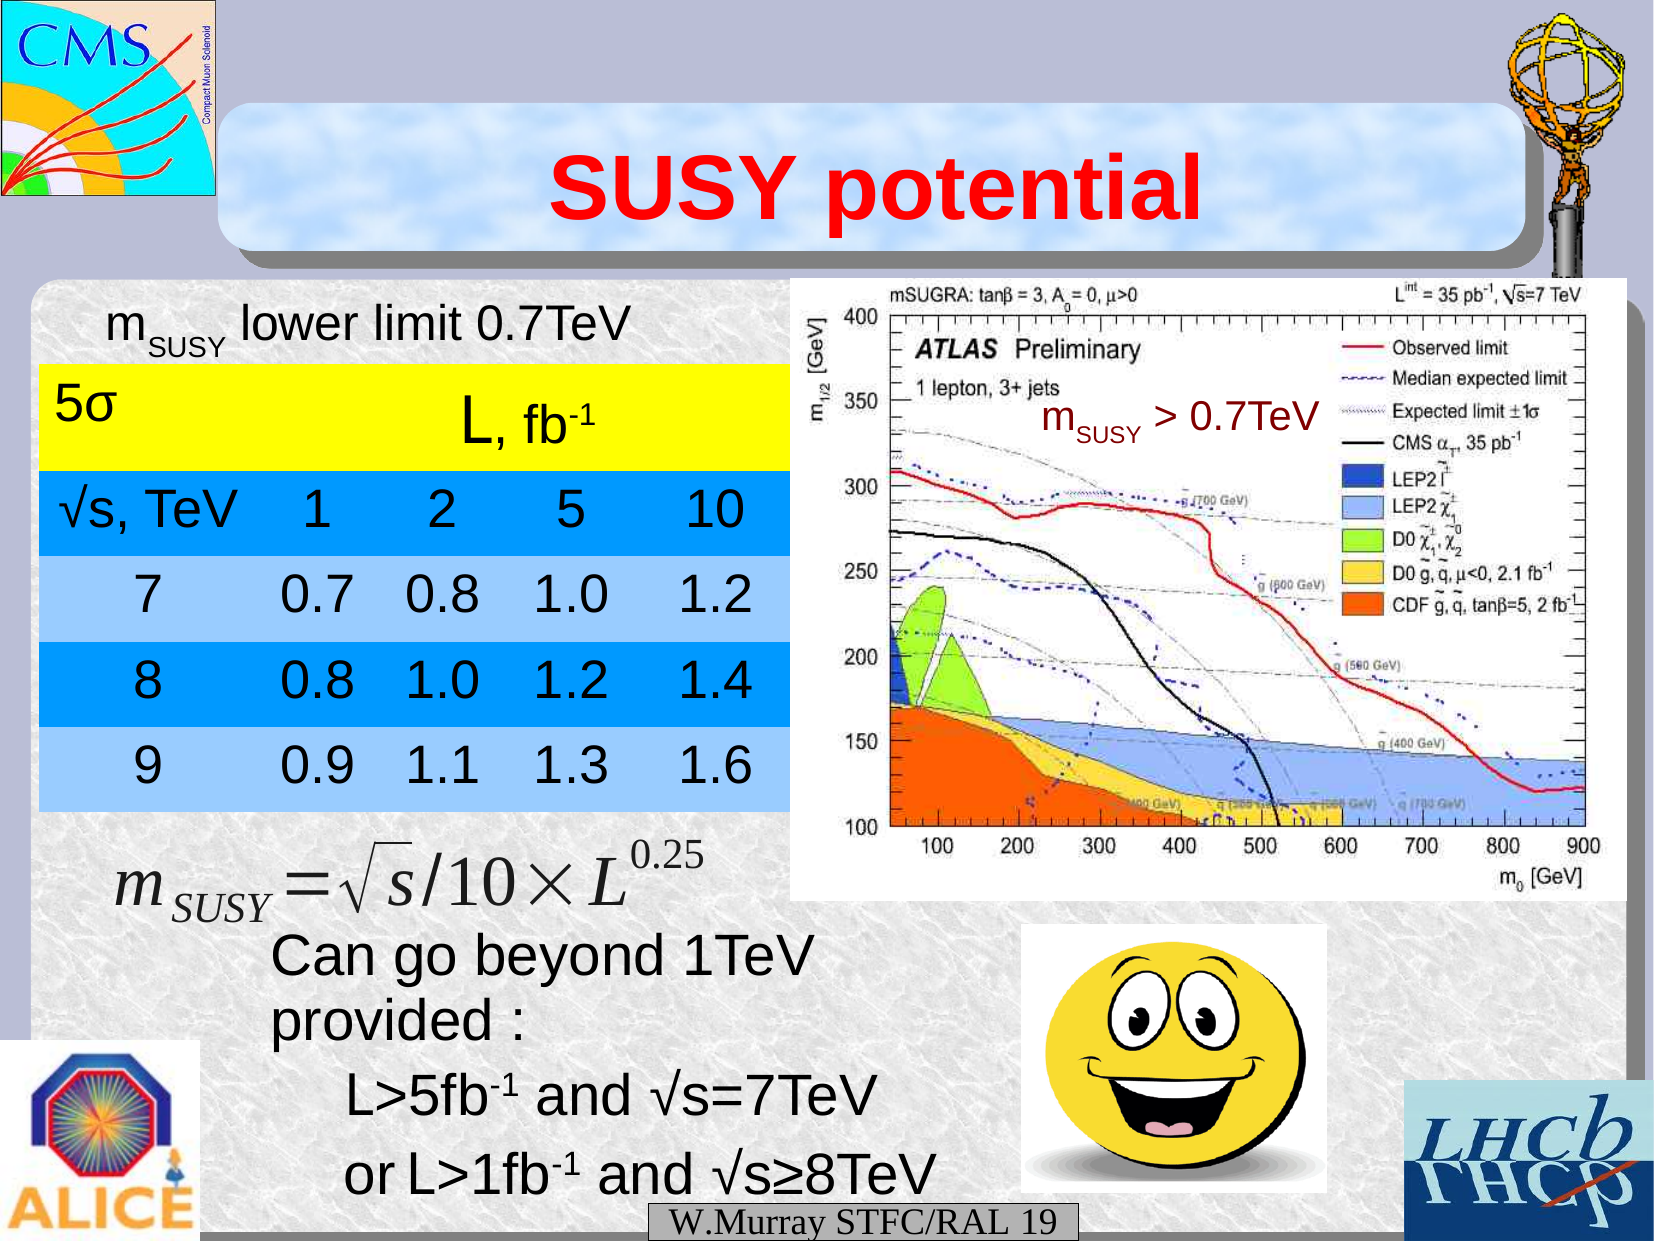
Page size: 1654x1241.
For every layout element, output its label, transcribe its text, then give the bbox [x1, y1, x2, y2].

table_cell 0.7 [258, 556, 378, 642]
table_cell 8 [39, 642, 258, 727]
table_cell 2 [378, 471, 508, 556]
table_cell 1.0 [378, 642, 508, 727]
title SUSY potential [244, 112, 1512, 263]
table_cell 5 [508, 471, 635, 556]
table_cell 1.6 [635, 727, 790, 812]
table_cell 1.2 [635, 556, 790, 642]
picture [0, 0, 1654, 1241]
table_cell 0.9 [258, 727, 378, 812]
text_box mSUSY lower limit 0.7TeV [77, 288, 705, 371]
table_cell 1.4 [635, 642, 790, 727]
table_cell 1.2 [508, 642, 635, 727]
table_header 5σ [39, 364, 258, 471]
table_cell 1 [258, 471, 378, 556]
chart [95, 833, 723, 933]
table_cell √s, TeV [39, 471, 258, 556]
table_cell 0.8 [258, 642, 378, 727]
table_cell 7 [39, 556, 258, 642]
table_cell 10 [635, 471, 790, 556]
table_cell 9 [39, 727, 258, 812]
text_box mSUSY > 0.7TeV [1026, 385, 1654, 460]
table_cell 1.1 [378, 727, 508, 812]
text_box Can go beyond 1TeV provided : L>5fb-1 and √s=7TeV or L>1fb-1 and √s≥8TeV [255, 915, 1059, 1241]
picture [0, 0, 216, 196]
table_header L, fb-1 [258, 364, 790, 471]
table_cell 1.0 [508, 556, 635, 642]
table_cell 1.3 [508, 727, 635, 812]
table_cell 0.8 [378, 556, 508, 642]
